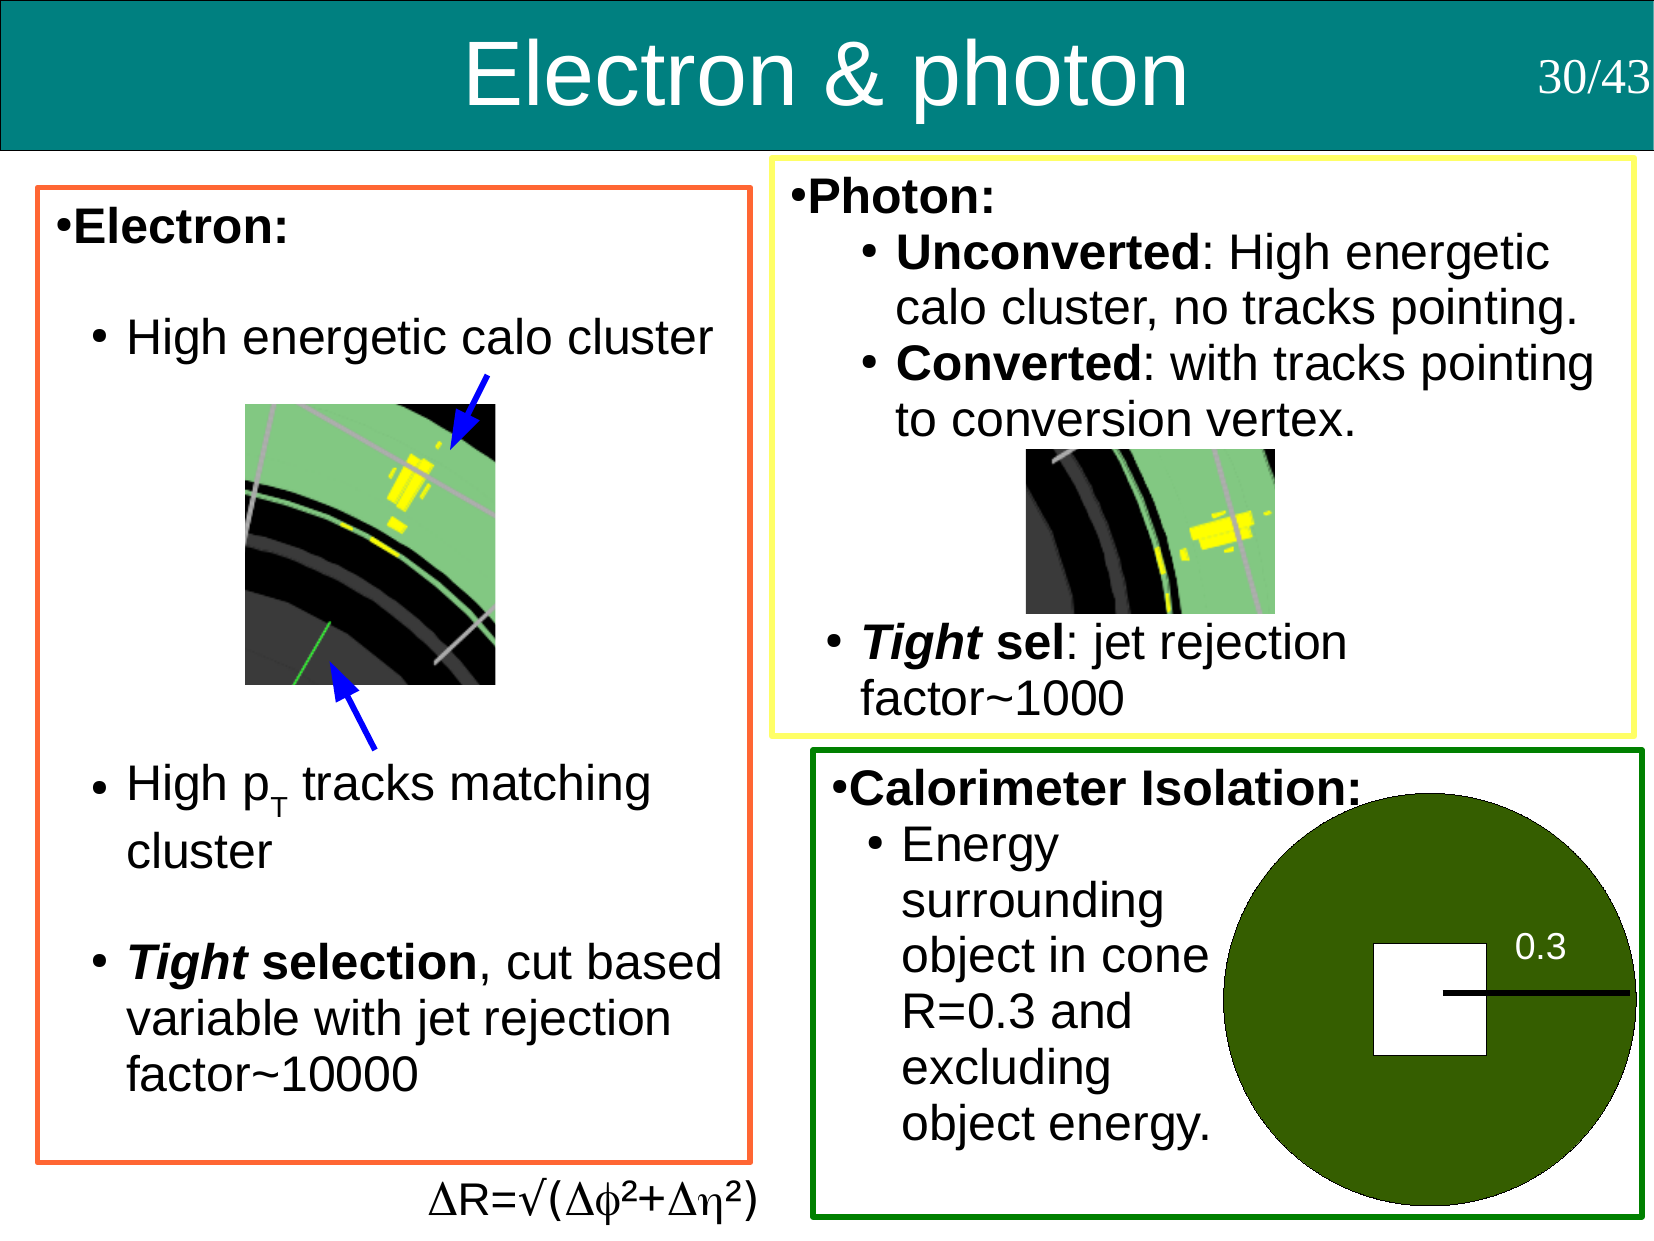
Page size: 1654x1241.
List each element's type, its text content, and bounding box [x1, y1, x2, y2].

text_box Calorimeter Isolation: Energy surrounding object in cone R=0.3 and excluding object energy. [813, 750, 1642, 1217]
text_box DR=√(Df²+Dh²) [412, 1162, 826, 1241]
text_box Photon: Unconverted: High energetic calo cluster, no tracks pointing. Converted: with tracks pointing to conversion vertex. Tight sel: jet rejection factor~1000 [771, 157, 1635, 737]
title Electron & photon [82, 22, 1571, 126]
text_box Electron: High energetic calo cluster High pT tracks matching cluster Tight selection, cut based variable with jet rejection factor~10000 [37, 187, 751, 1163]
